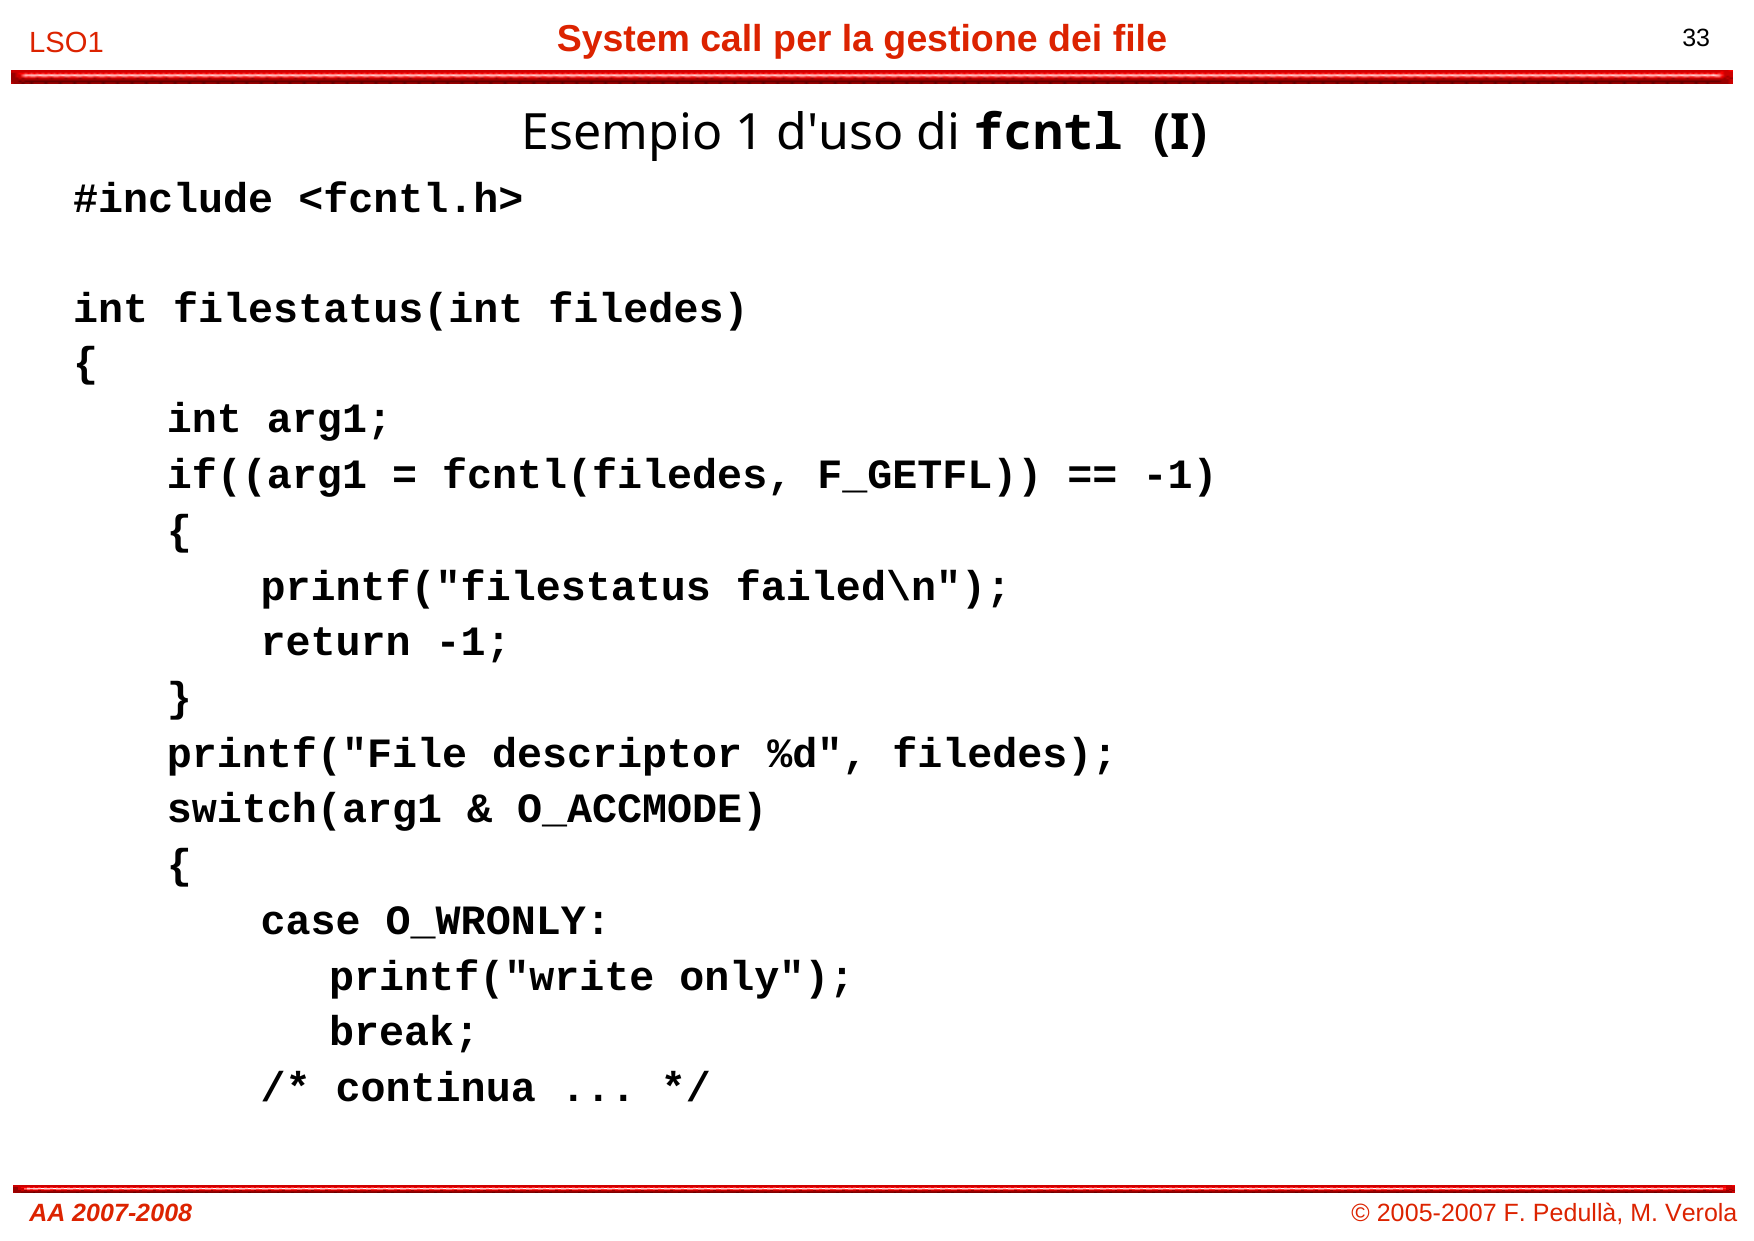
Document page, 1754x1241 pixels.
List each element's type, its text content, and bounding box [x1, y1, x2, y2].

picture [13, 1185, 1735, 1193]
title Esempio 1 d'uso di fcntl (I) [472, 84, 1257, 180]
picture [11, 70, 1733, 84]
list #include <fcntl.h> int filestatus(int filedes) { int arg1; if((arg1 = fcntl(filedes, F_GETFL)) == -1) { printf("filestatus failed\n"); return -1; } printf("File descriptor %d", filedes); switch(arg1 & O_ACCMODE) { case O_WRONLY: printf("write only"); break; /* continua ... */ [58, 163, 1696, 1130]
